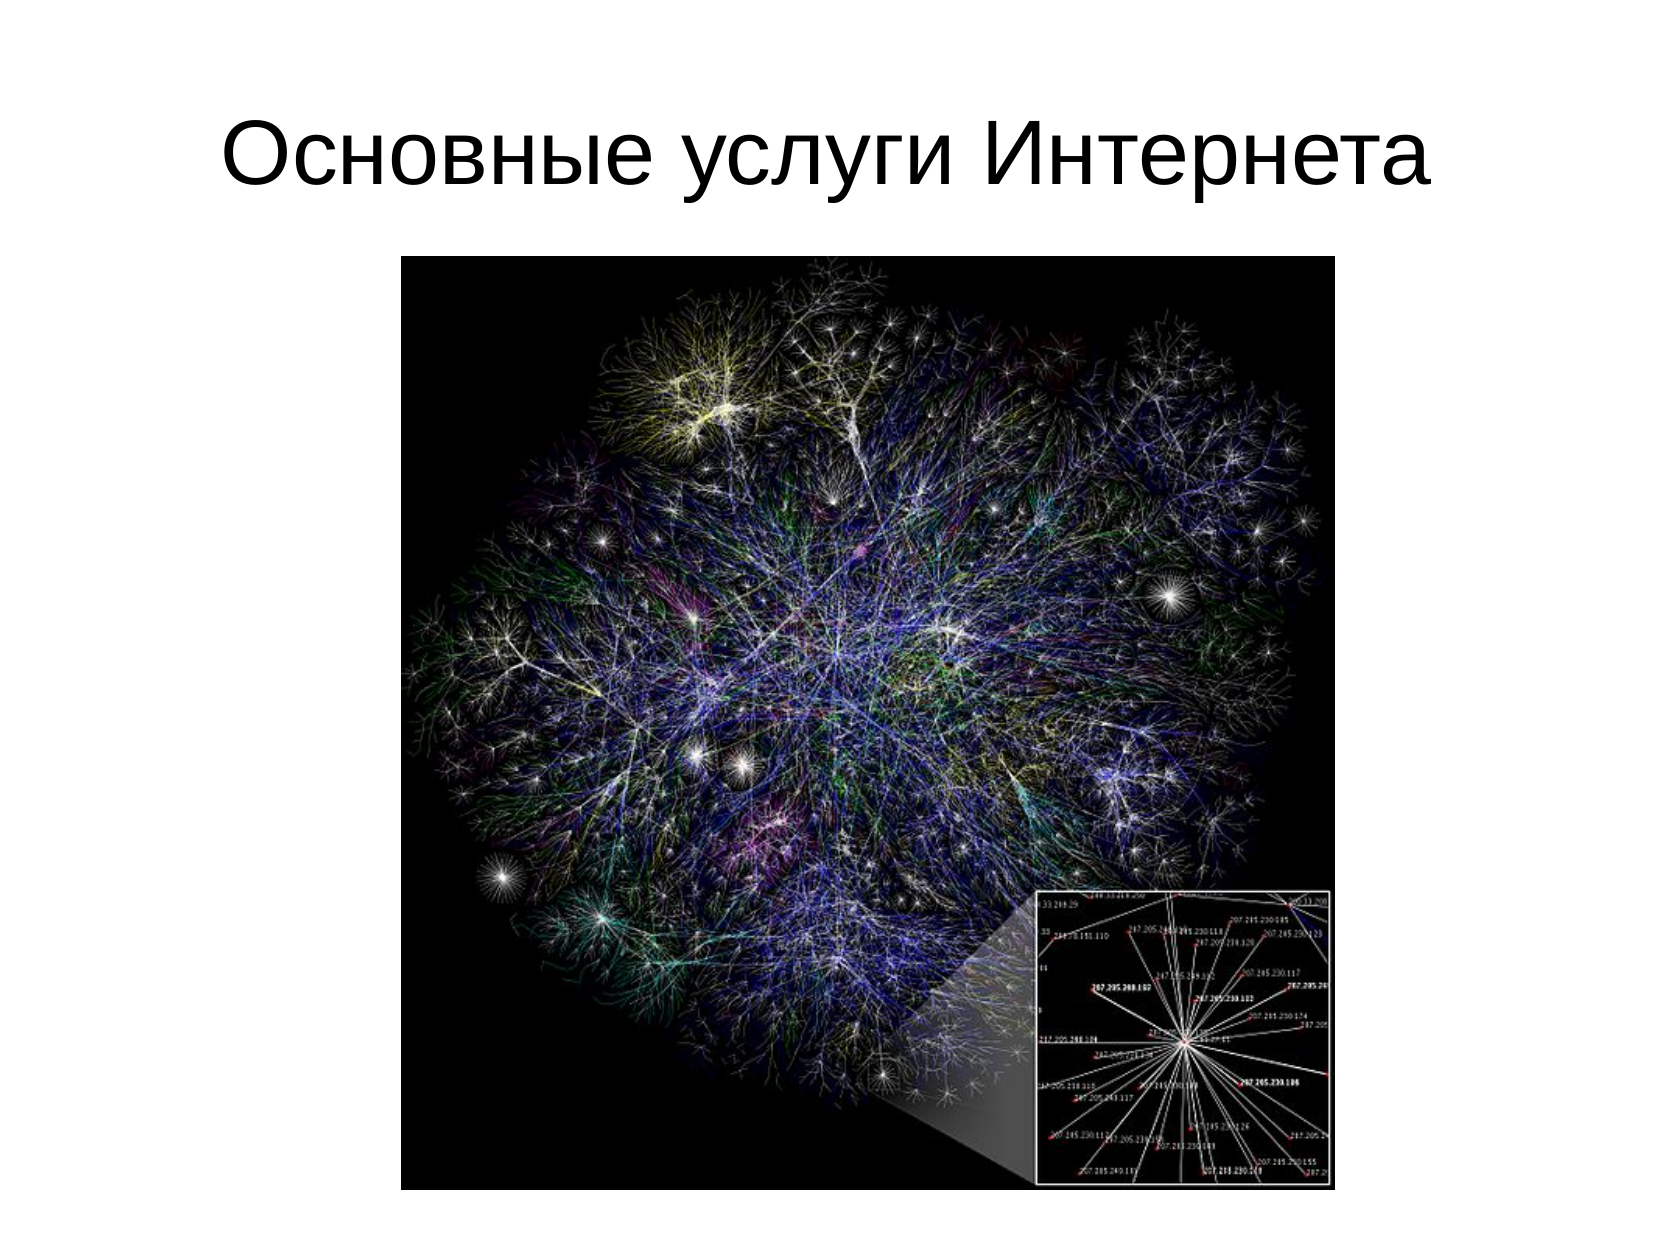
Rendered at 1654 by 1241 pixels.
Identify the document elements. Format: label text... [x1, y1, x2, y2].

title Основные услуги Интернета [82, 49, 1571, 257]
picture [401, 256, 1335, 1190]
